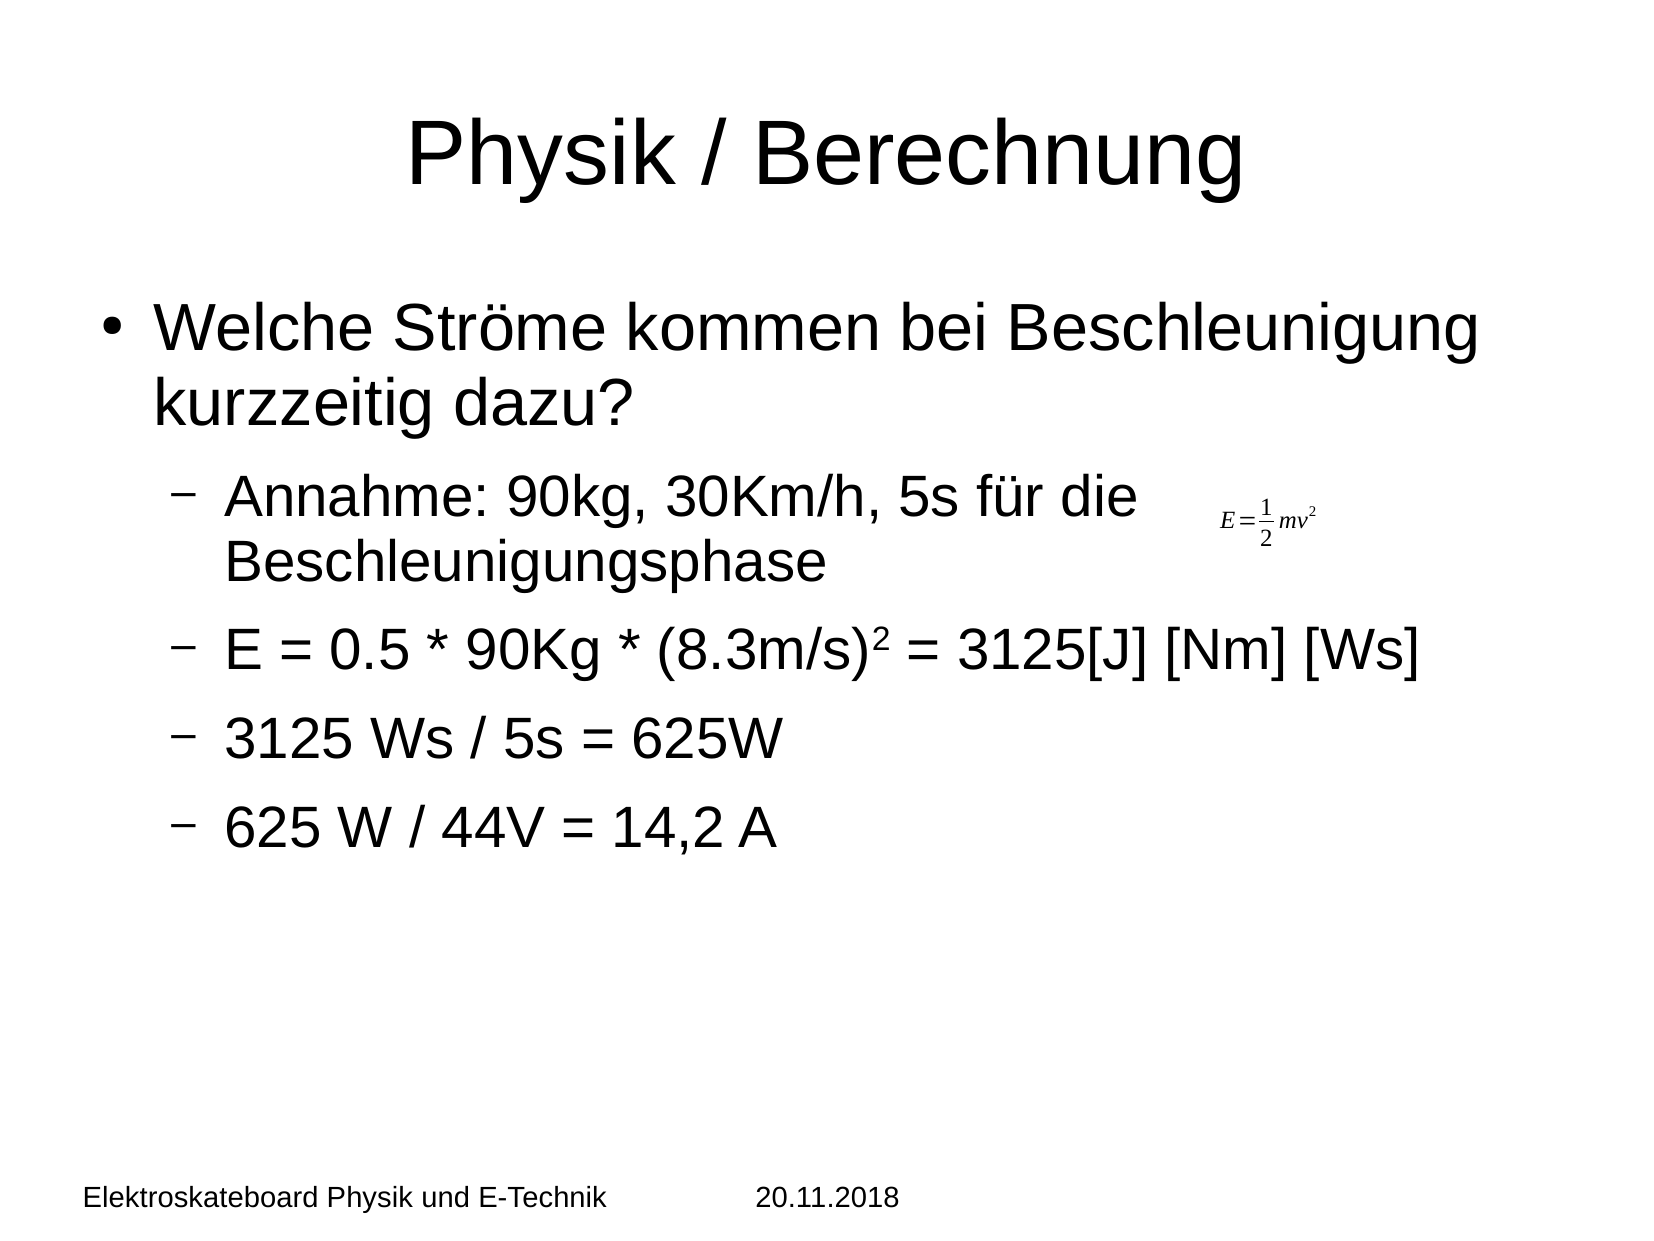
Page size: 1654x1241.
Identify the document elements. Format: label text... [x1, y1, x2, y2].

list Welche Ströme kommen bei Beschleunigung kurzzeitig dazu? Annahme: 90kg, 30Km/h, 5s für die Beschleunigungsphase E = 0.5 * 90Kg * (8.3m/s)2 = 3125[J] [Nm] [Ws] 3125 Ws / 5s = 625W 625 W / 44V = 14,2 A [82, 290, 1571, 1010]
title Physik / Berechnung [82, 49, 1571, 257]
chart [1212, 492, 1323, 552]
